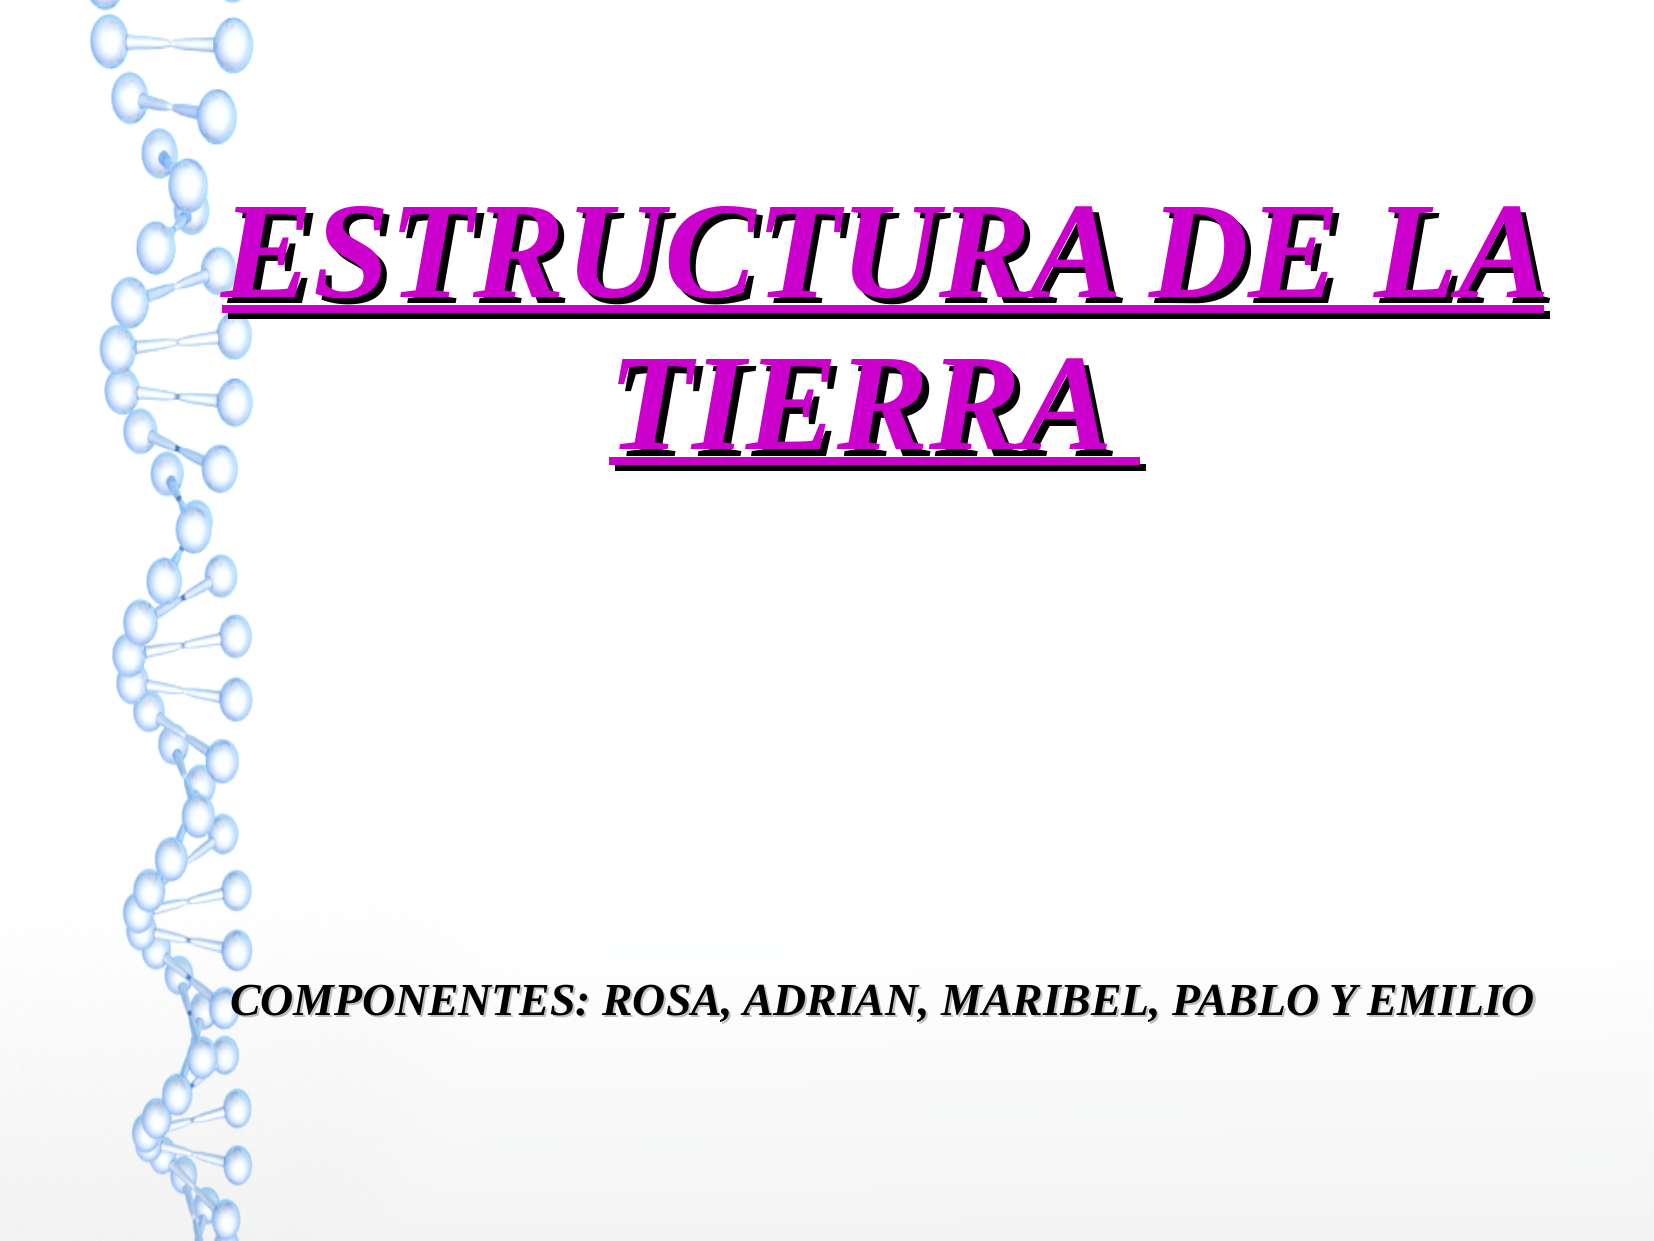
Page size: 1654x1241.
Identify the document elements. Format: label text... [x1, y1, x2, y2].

picture [0, 0, 1654, 1241]
subtitle ESTRUCTURA DE LA TIERRA COMPONENTES: ROSA, ADRIAN, MARIBEL, PABLO Y EMILIO [218, 125, 1548, 1075]
